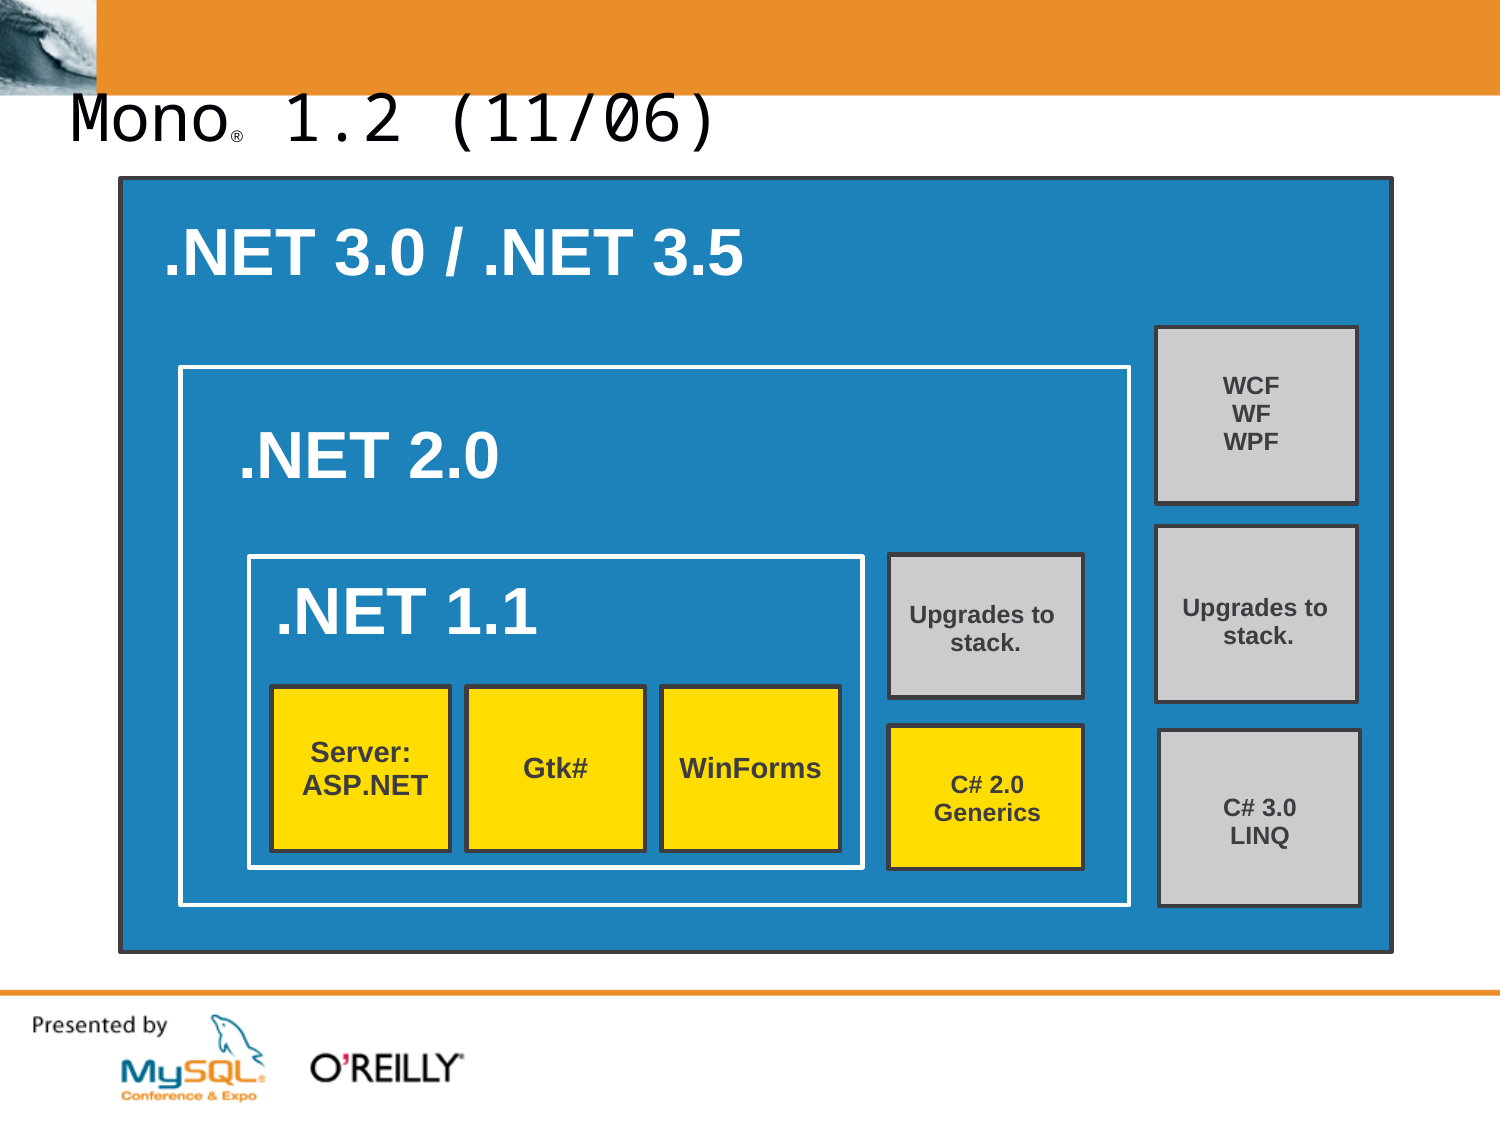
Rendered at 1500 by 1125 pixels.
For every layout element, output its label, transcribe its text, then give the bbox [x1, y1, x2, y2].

picture [0, 0, 1500, 1125]
text_box .NET 1.1 [275, 574, 639, 650]
text_box Upgrades to stack. [1182, 593, 1336, 650]
text_box Gtk# [523, 752, 589, 786]
text_box WinForms [679, 752, 823, 786]
text_box C# 3.0 LINQ [1223, 793, 1298, 851]
text_box Upgrades to stack. [909, 600, 1063, 658]
text_box .NET 2.0 [238, 417, 502, 493]
text_box Server: ASP.NET [293, 736, 425, 803]
text_box [120, 178, 1392, 953]
text_box C# 2.0 Generics [933, 770, 1042, 827]
text_box .NET 3.0 / .NET 3.5 [145, 214, 746, 290]
text_box WCF WF WPF [1222, 371, 1280, 457]
title Mono® 1.2 (11/06) [70, 0, 1417, 232]
